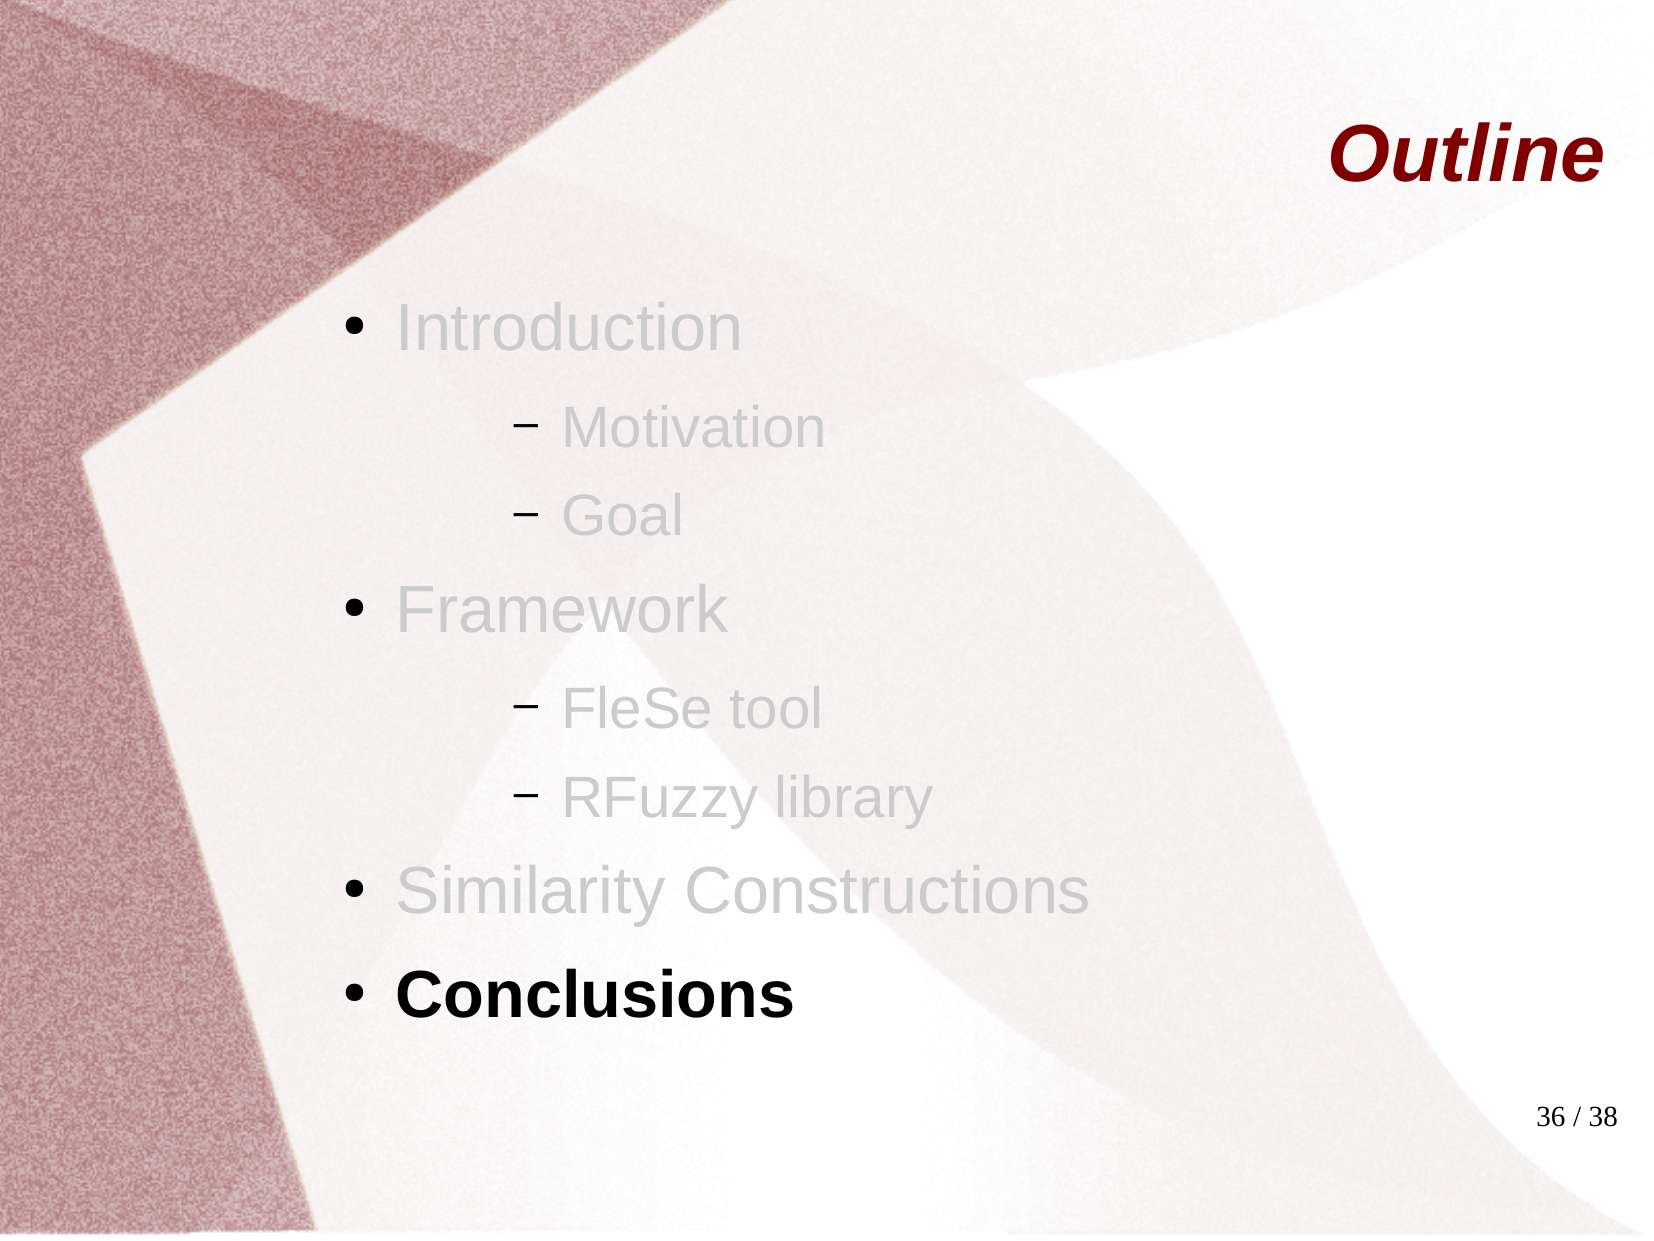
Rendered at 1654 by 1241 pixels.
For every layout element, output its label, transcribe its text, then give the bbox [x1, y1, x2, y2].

picture [0, 0, 1654, 1241]
title Outline [596, 49, 1607, 257]
list Introduction Motivation Goal Framework FleSe tool RFuzzy library Similarity Constructions Conclusions [324, 290, 1601, 1033]
